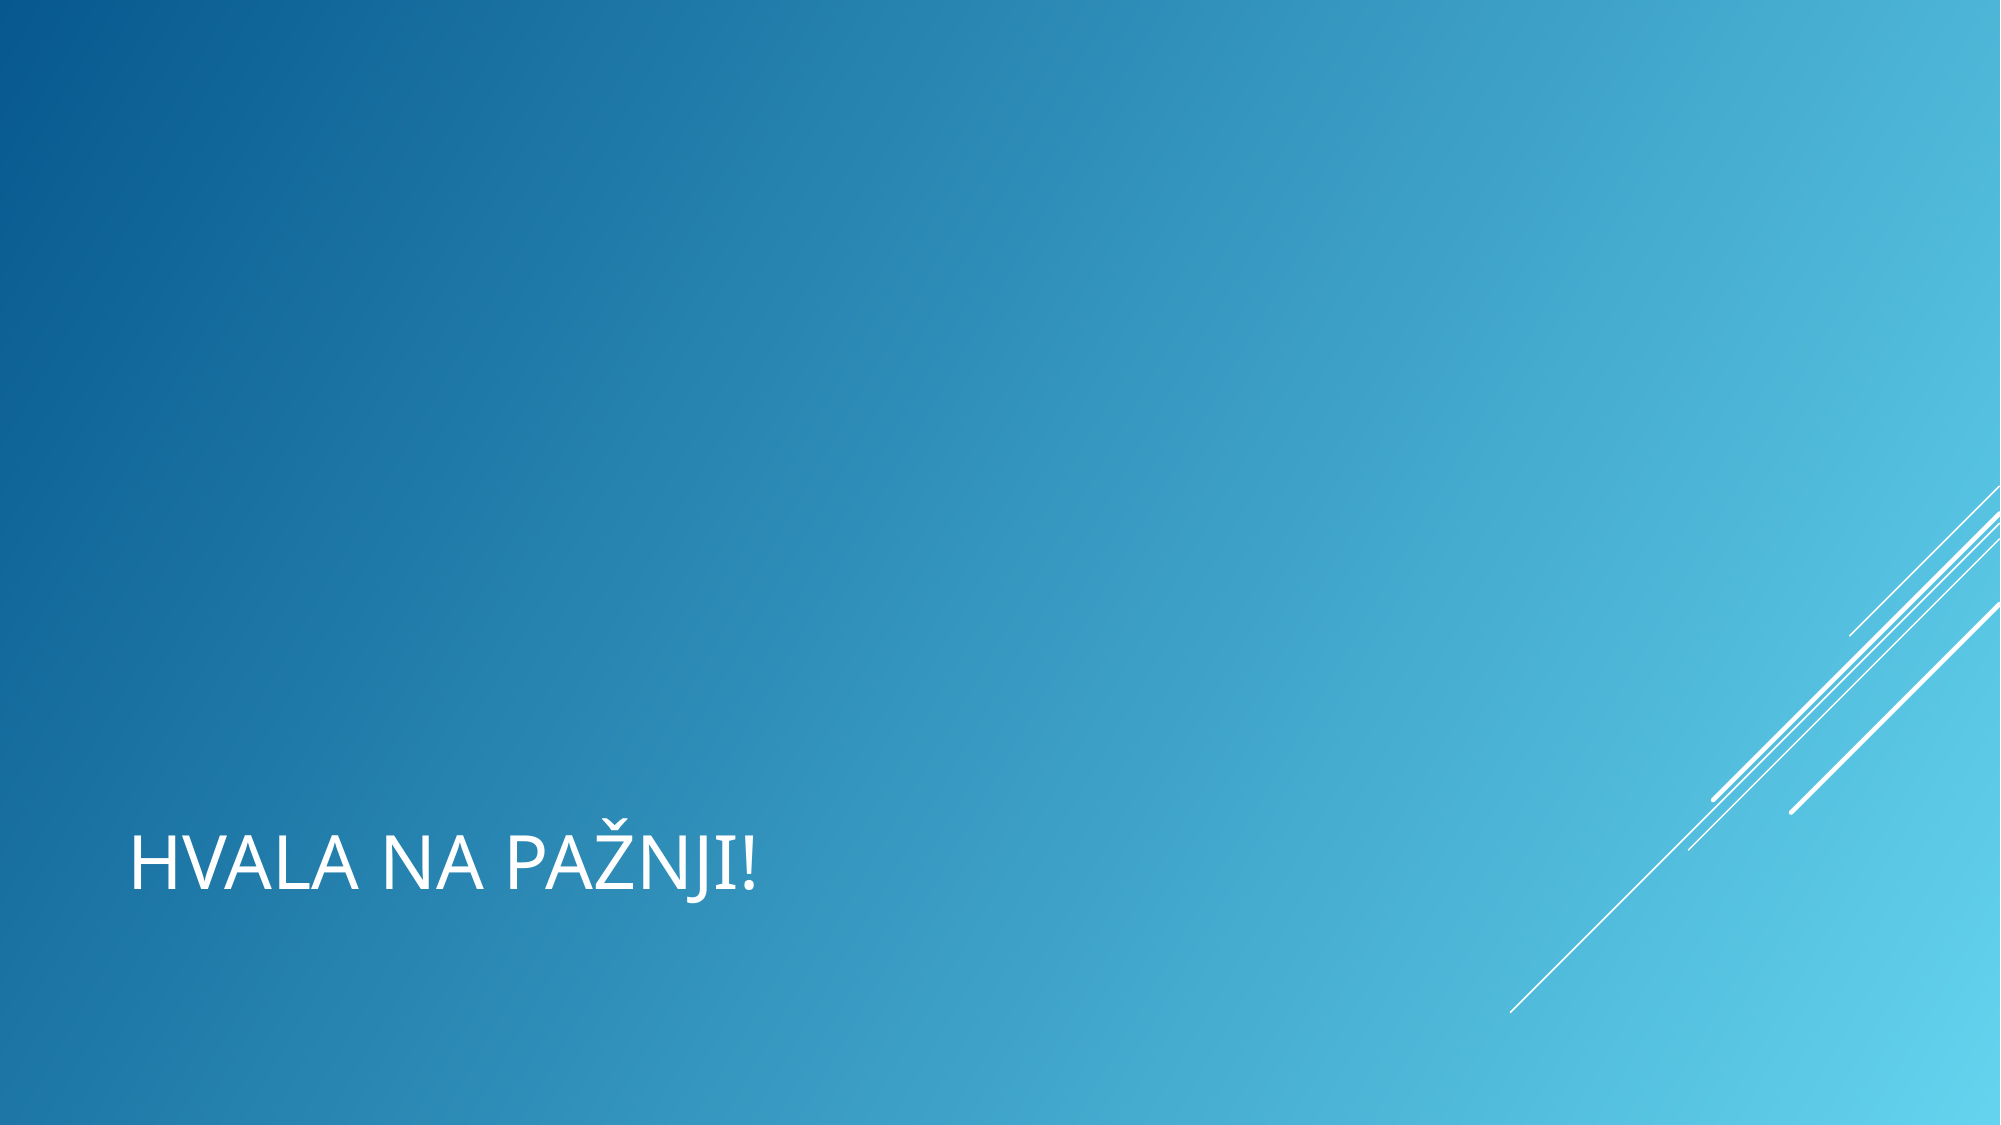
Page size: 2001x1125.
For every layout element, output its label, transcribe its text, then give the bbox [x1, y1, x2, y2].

title Hvala na pažnji! [112, 736, 1513, 984]
